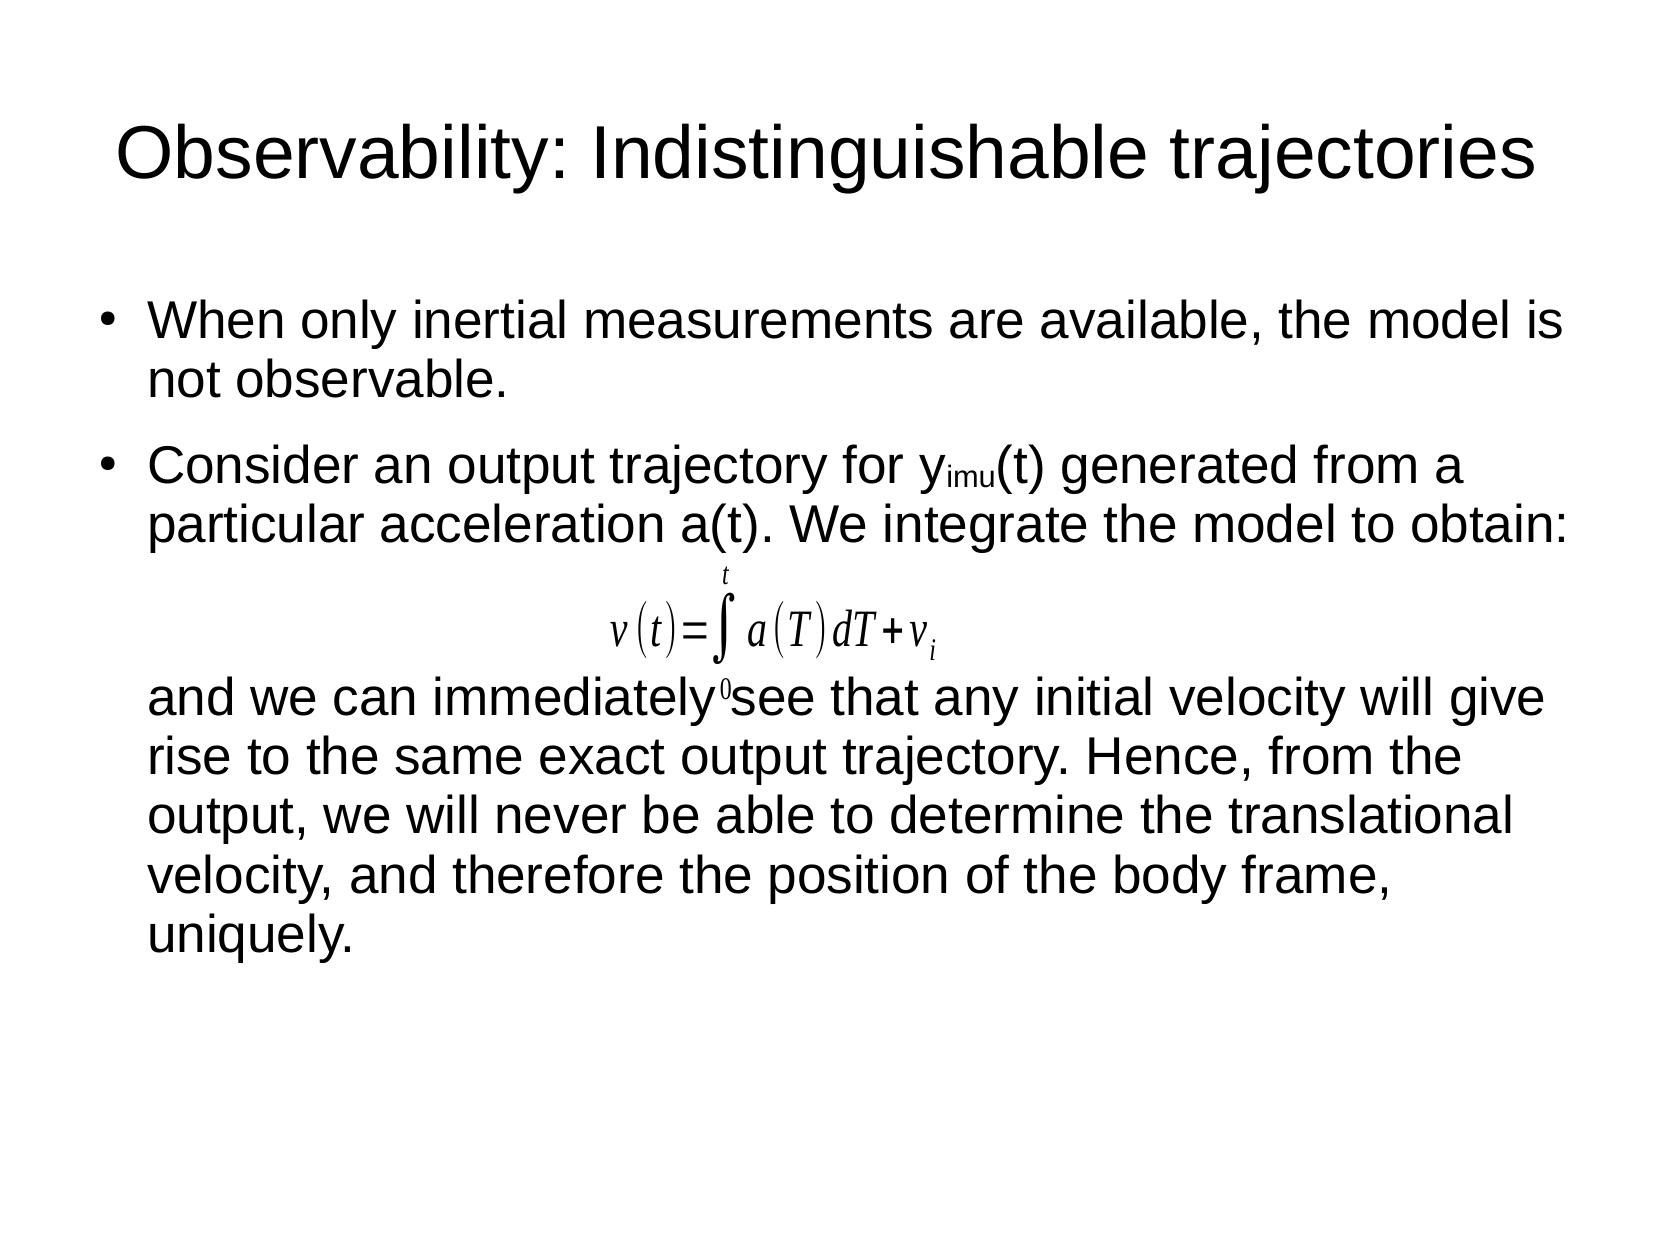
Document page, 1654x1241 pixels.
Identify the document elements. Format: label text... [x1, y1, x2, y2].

title Observability: Indistinguishable trajectories [82, 49, 1571, 257]
list When only inertial measurements are available, the model is not observable. Consider an output trajectory for yimu(t) generated from a particular acceleration a(t). We integrate the model to obtain: and we can immediately see that any initial velocity will give rise to the same exact output trajectory. Hence, from the output, we will never be able to determine the translational velocity, and therefore the position of the body frame, uniquely. [82, 290, 1571, 1010]
chart [600, 555, 946, 706]
